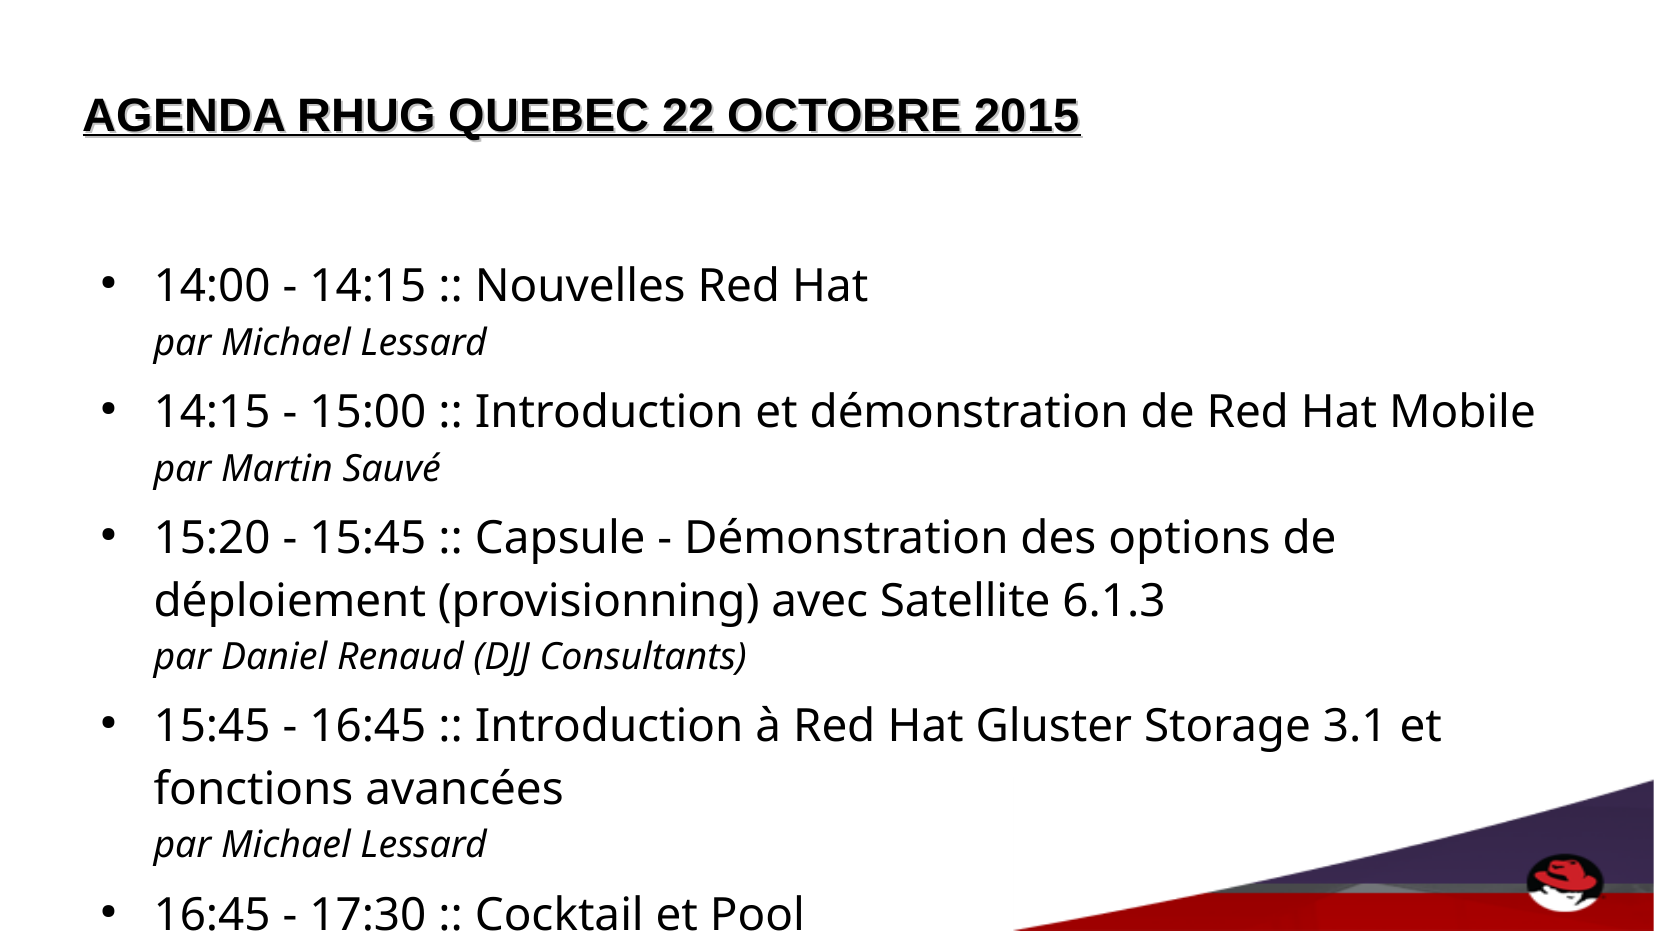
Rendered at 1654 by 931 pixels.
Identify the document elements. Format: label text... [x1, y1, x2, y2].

list 14:00 - 14:15 :: Nouvelles Red Hat par Michael Lessard 14:15 - 15:00 :: Introduction et démonstration de Red Hat Mobile par Martin Sauvé 15:20 - 15:45 :: Capsule - Démonstration des options de déploiement (provisionning) avec Satellite 6.1.3 par Daniel Renaud (DJJ Consultants) 15:45 - 16:45 :: Introduction à Red Hat Gluster Storage 3.1 et fonctions avancées par Michael Lessard 16:45 - 17:30 :: Cocktail et Pool [82, 177, 1571, 865]
title AGENDA RHUG QUEBEC 22 OCTOBRE 2015 [82, 37, 1571, 177]
picture [1012, 777, 1654, 931]
